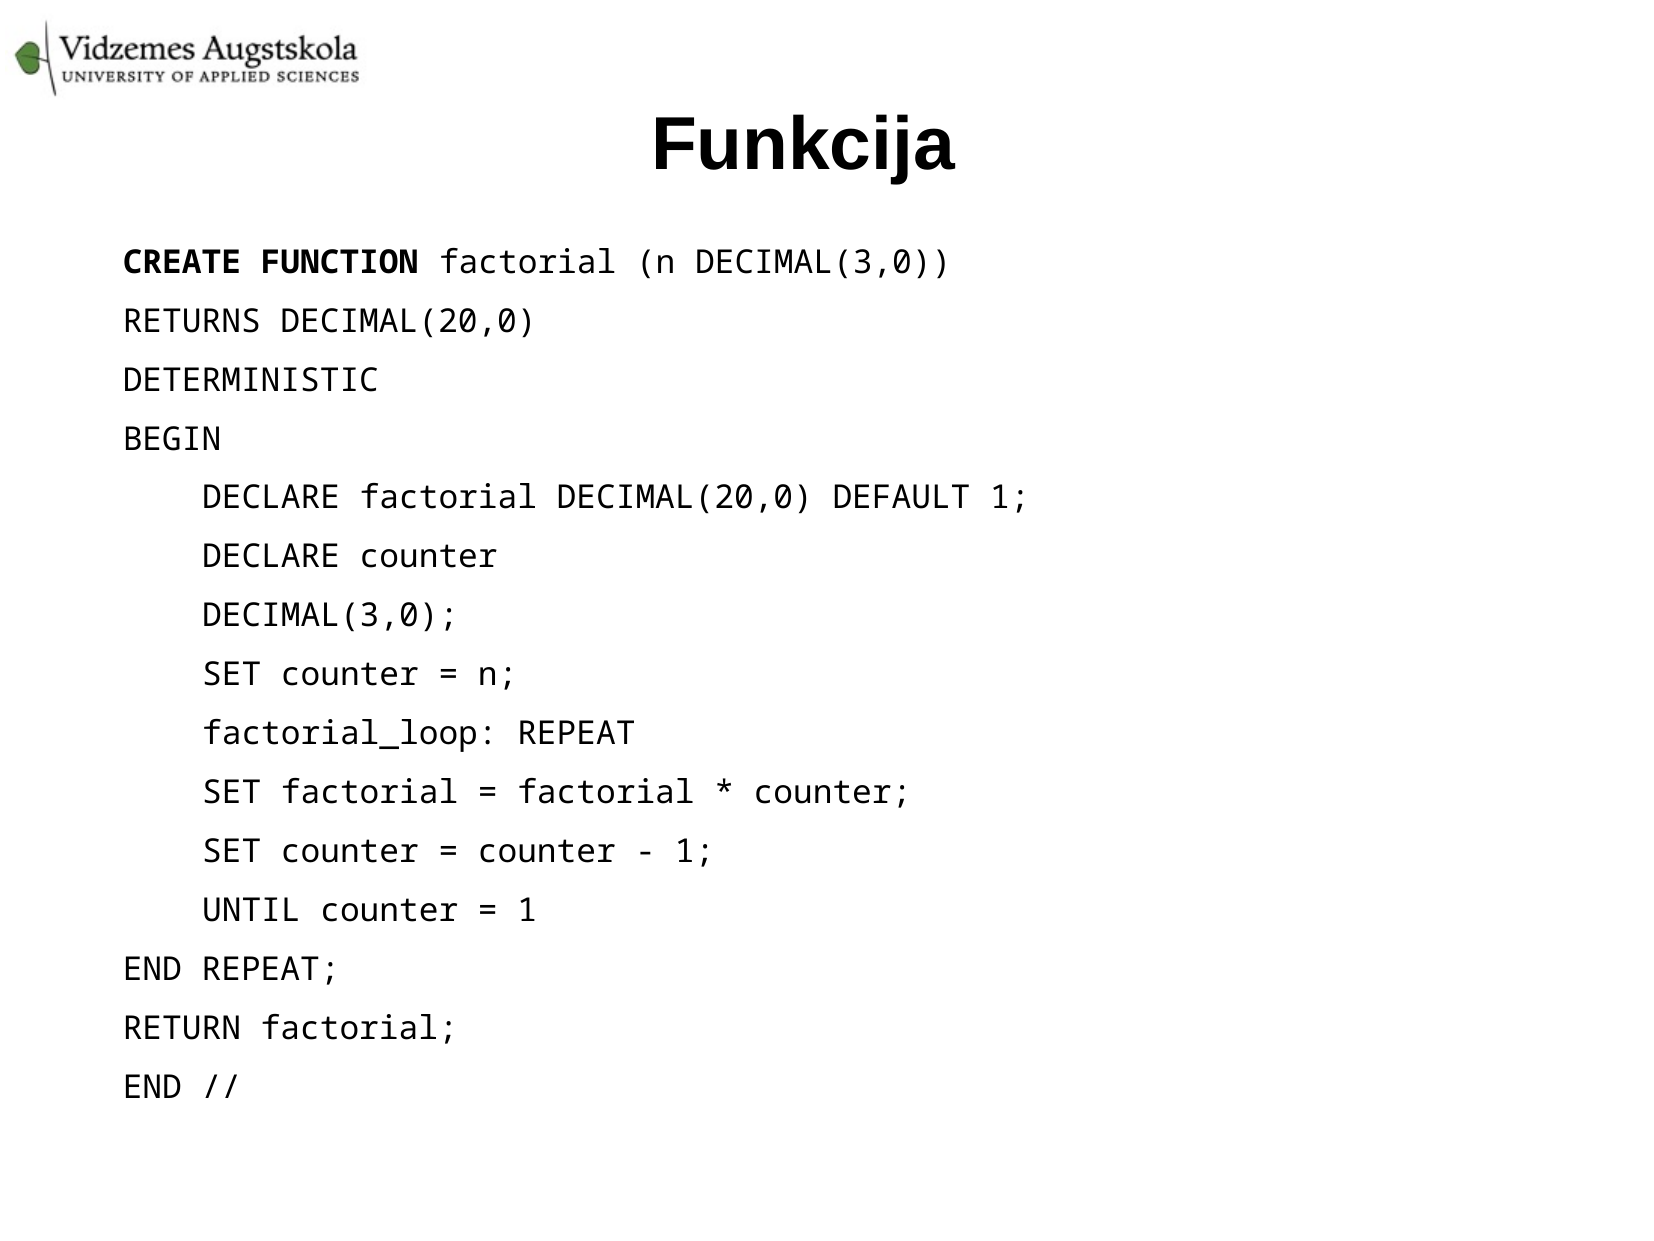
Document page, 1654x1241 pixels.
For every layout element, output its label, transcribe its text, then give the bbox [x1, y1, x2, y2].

list CREATE FUNCTION factorial (n DECIMAL(3,0)) RETURNS DECIMAL(20,0) DETERMINISTIC BEGIN DECLARE factorial DECIMAL(20,0) DEFAULT 1; DECLARE counter DECIMAL(3,0); SET counter = n; factorial_loop: REPEAT SET factorial = factorial * counter; SET counter = counter - 1; UNTIL counter = 1 END REPEAT; RETURN factorial; END // [82, 236, 1569, 1107]
picture [5, 2, 368, 113]
title Funkcija [94, 103, 1512, 188]
